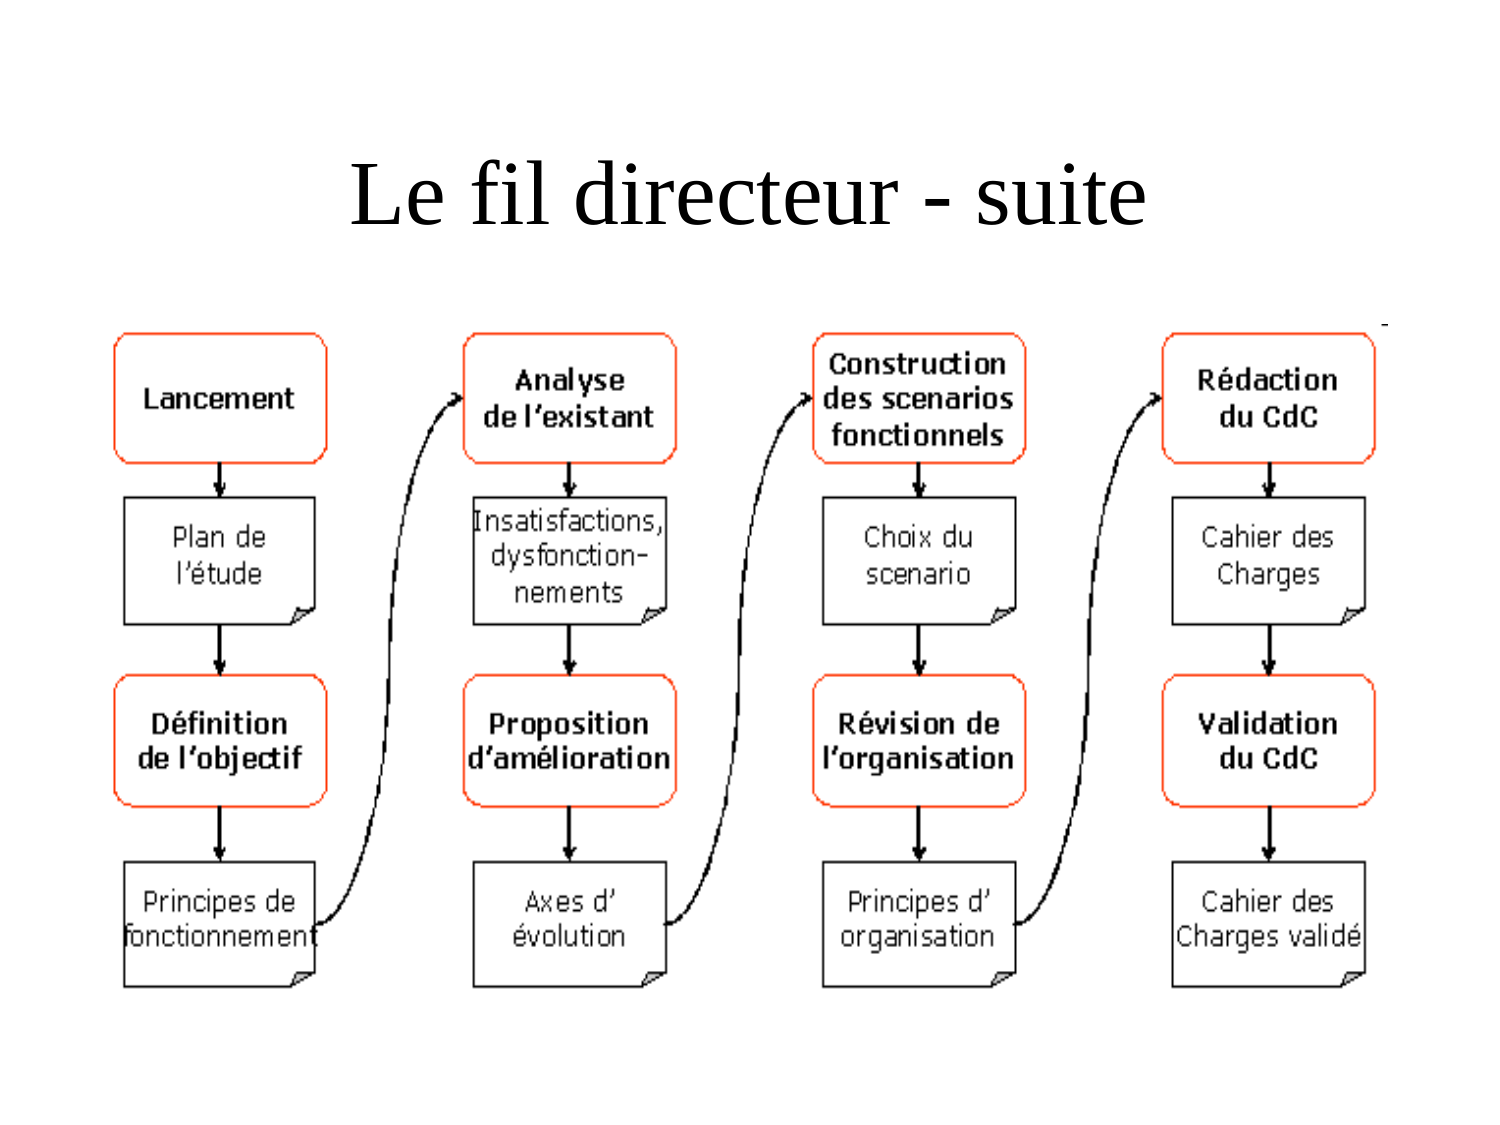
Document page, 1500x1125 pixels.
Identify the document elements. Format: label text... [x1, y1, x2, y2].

text_box [112, 324, 1388, 1001]
title Le fil directeur - suite [112, 99, 1388, 288]
